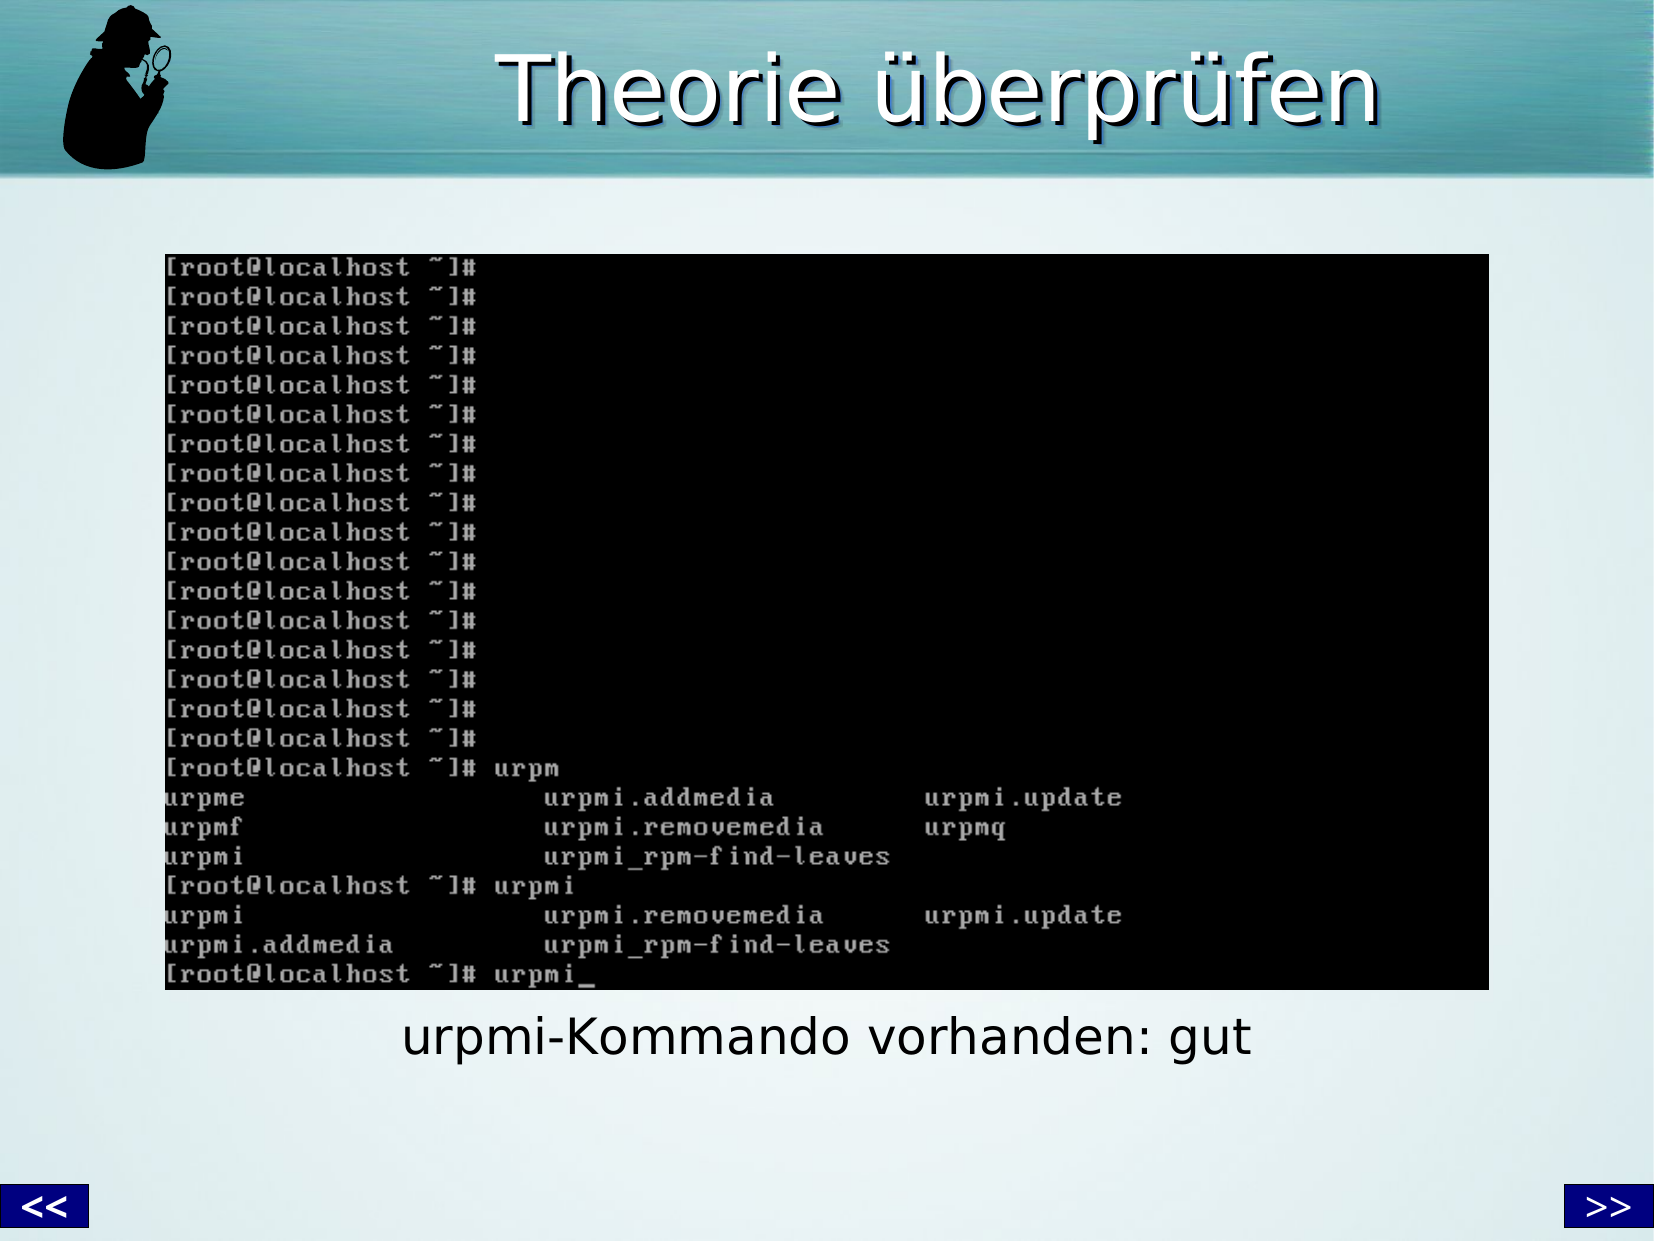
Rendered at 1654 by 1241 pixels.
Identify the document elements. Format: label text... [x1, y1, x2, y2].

title Theorie überprüfen [224, 2, 1654, 178]
text_box urpmi-Kommando vorhanden: gut [0, 1008, 1654, 1182]
picture [0, 1182, 1654, 1241]
picture [0, 0, 1654, 1008]
